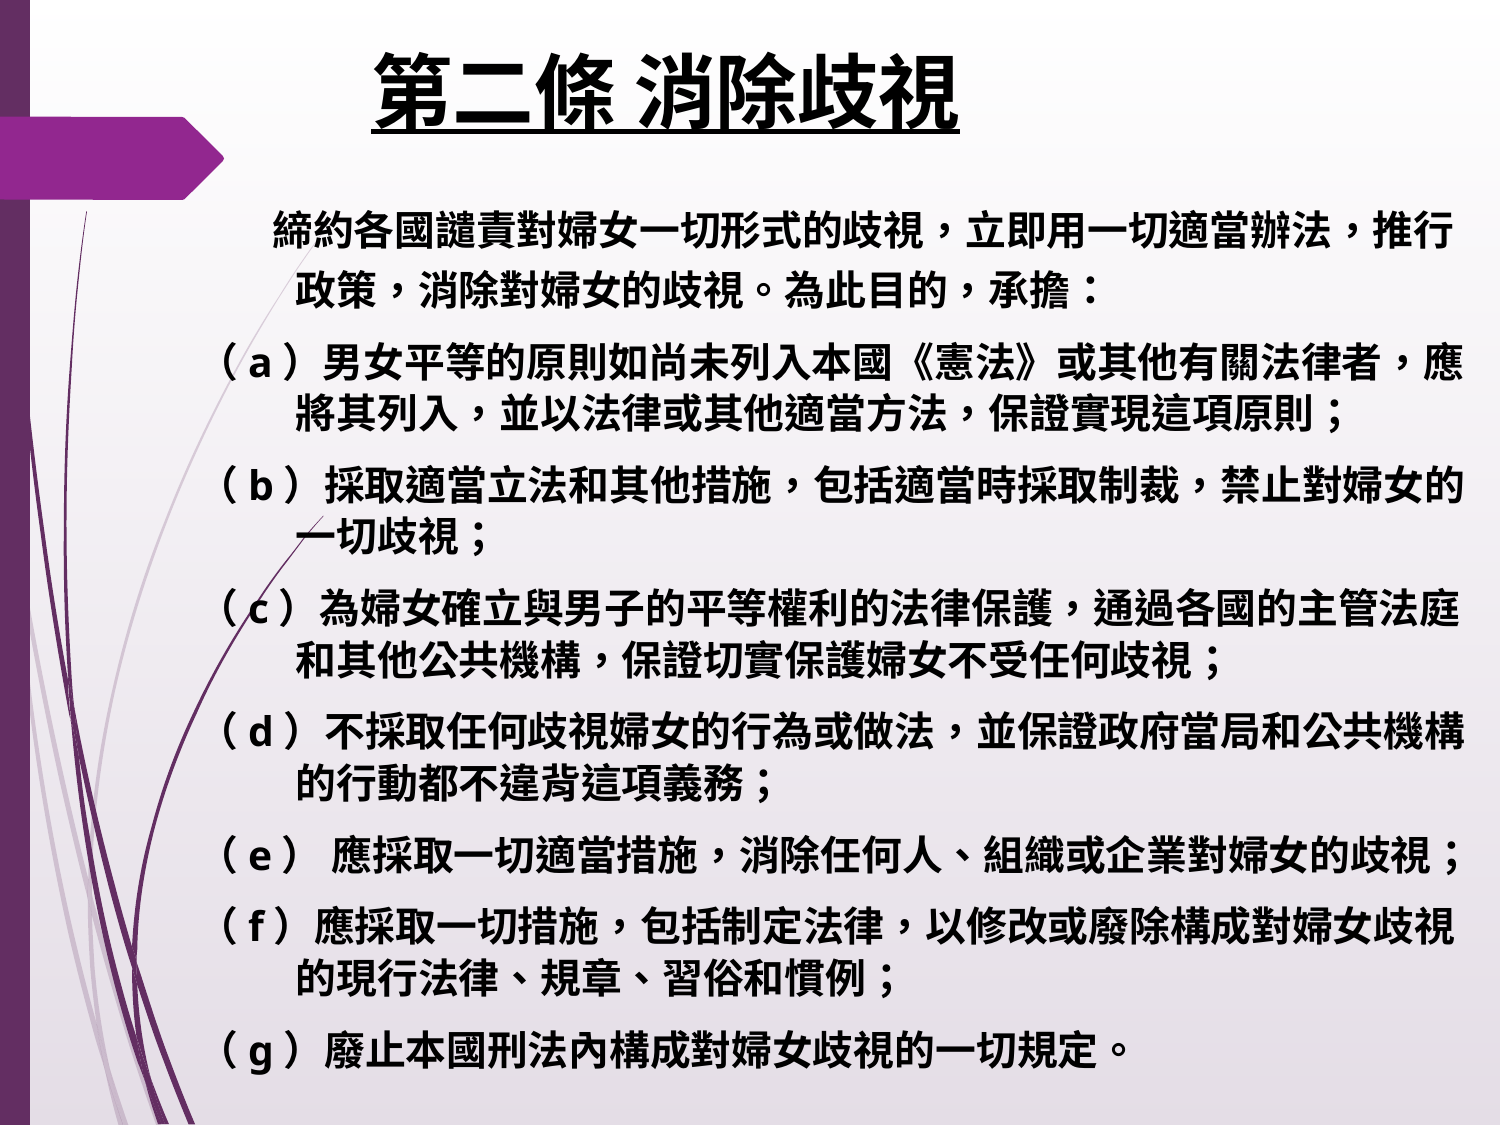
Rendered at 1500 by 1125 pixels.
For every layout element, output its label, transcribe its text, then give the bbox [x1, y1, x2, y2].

list 第二條 消除歧視 締約各國譴責對婦女一切形式的歧視，立即用一切適當辦法，推行政策，消除對婦女的歧視。為此目的，承擔： （a）男女平等的原則如尚未列入本國《憲法》或其他有關法律者，應將其列入，並以法律或其他適當方法，保證實現這項原則； （b）採取適當立法和其他措施，包括適當時採取制裁，禁止對婦女的一切歧視； （c）為婦女確立與男子的平等權利的法律保護，通過各國的主管法庭和其他公共機構，保證切實保護婦女不受任何歧視； （d）不採取任何歧視婦女的行為或做法，並保證政府當局和公共機構的行動都不違背這項義務； （e） 應採取一切適當措施，消除任何人、組織或企業對婦女的歧視； （f）應採取一切措施，包括制定法律，以修改或廢除構成對婦女歧視的現行法律、規章、習俗和慣例； （g）廢止本國刑法內構成對婦女歧視的一切規定。 [84, 28, 1500, 1088]
